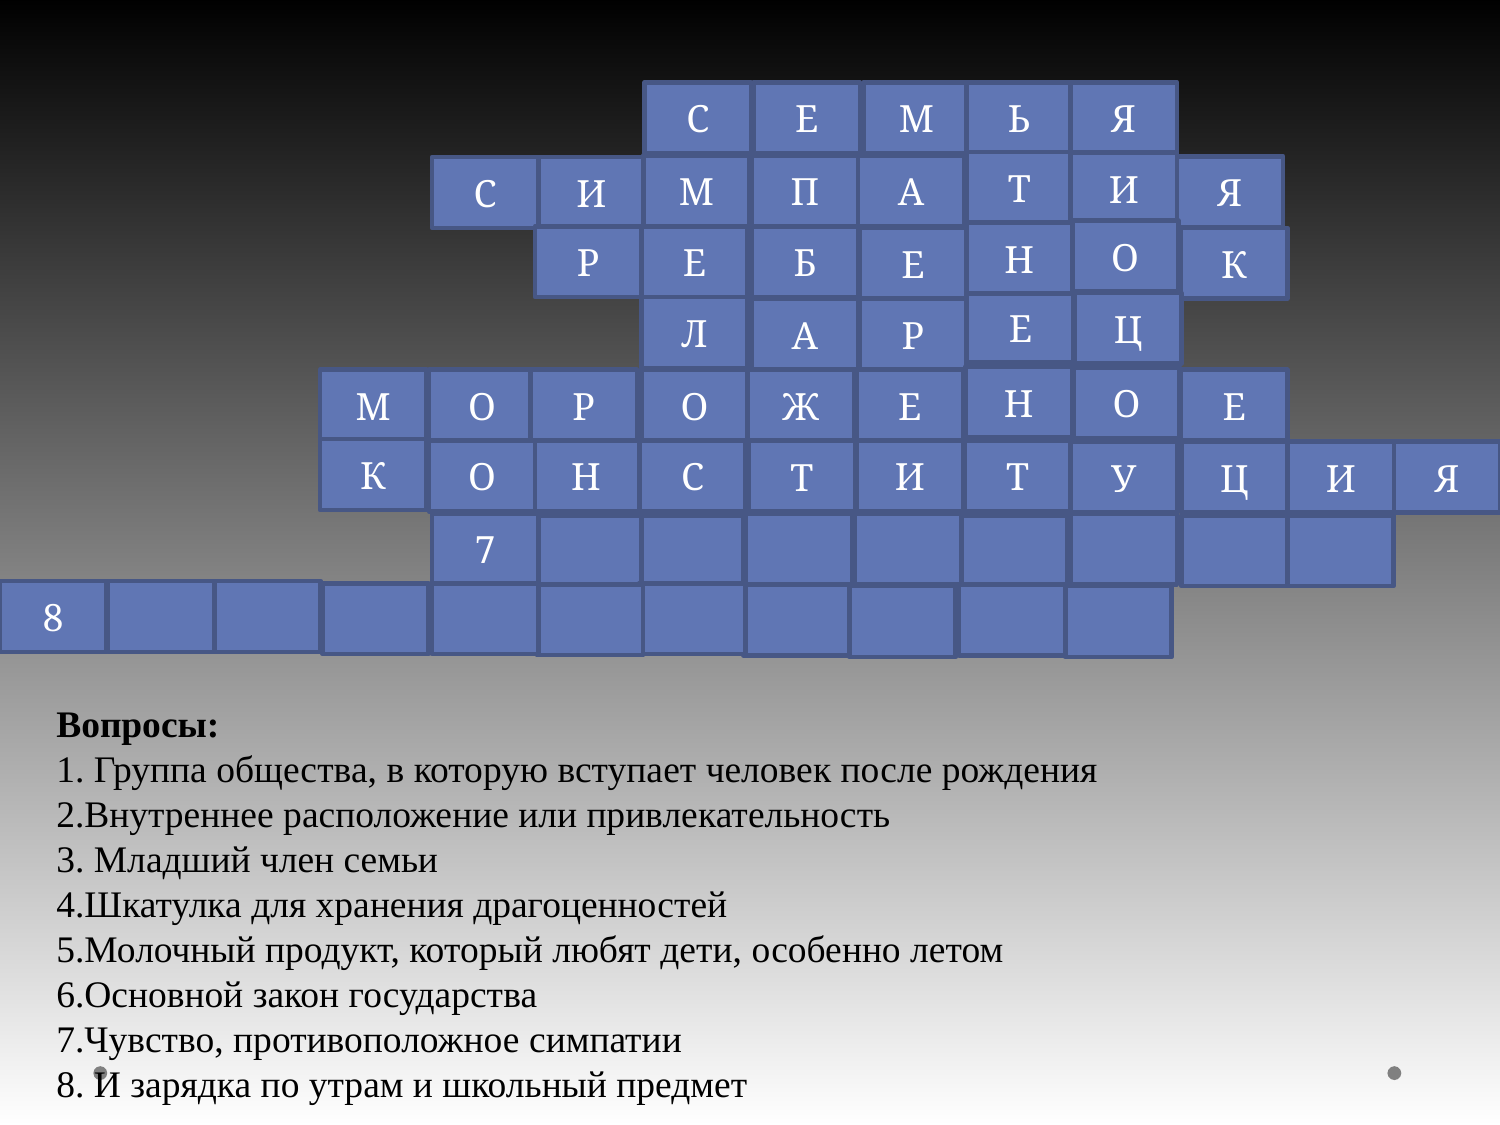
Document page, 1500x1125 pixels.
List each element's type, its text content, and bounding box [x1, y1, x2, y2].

text_box С [432, 157, 539, 228]
text_box О [428, 440, 536, 512]
text_box И [1288, 441, 1394, 513]
text_box К [320, 439, 427, 510]
text_box С [644, 82, 751, 154]
text_box Е [1180, 369, 1288, 441]
text_box Р [859, 298, 967, 370]
text_box К [1180, 227, 1288, 299]
text_box Ж [748, 369, 854, 440]
text_box Н [536, 440, 640, 512]
text_box Е [642, 226, 748, 297]
text_box Р [530, 369, 637, 440]
text_box Т [748, 440, 856, 512]
text_box И [856, 440, 963, 512]
text_box Е [967, 292, 1074, 363]
text_box О [428, 369, 530, 440]
text_box А [858, 155, 965, 227]
text_box О [641, 369, 748, 441]
text_box [1181, 515, 1394, 587]
text_box У [1070, 441, 1177, 513]
text_box 7 [432, 513, 539, 583]
text_box [432, 513, 956, 657]
text_box Н [966, 222, 1073, 294]
text_box Н [965, 366, 1072, 438]
text_box Т [966, 151, 1073, 222]
text_box Ц [1075, 292, 1182, 364]
text_box Е [856, 369, 963, 440]
text_box Ь [966, 82, 1070, 151]
text_box Е [859, 227, 967, 298]
text_box П [751, 155, 858, 226]
text_box Я [1070, 82, 1177, 152]
text_box И [1070, 152, 1177, 222]
text_box Б [751, 226, 859, 297]
text_box А [751, 298, 859, 370]
text_box Т [964, 440, 1071, 512]
text_box Л [641, 297, 748, 368]
text_box [1070, 513, 1177, 585]
text_box М [320, 369, 427, 439]
text_box Е [753, 82, 860, 154]
text_box [322, 583, 429, 654]
text_box Вопросы: 1. Группа общества, в которую вступает человек после рождения 2.Внутреннее расположение или привлекательность 3. Младший член семьи 4.Шкатулка для хранения драгоценностей 5.Молочный продукт, который любят дети, особенно летом 6.Основной закон государства 7.Чувство, противоположное симпатии 8. И зарядка по утрам и школьный предмет [41, 692, 1448, 1113]
text_box О [1072, 220, 1179, 292]
text_box Ц [1181, 441, 1288, 513]
text_box Я [1394, 441, 1500, 513]
text_box С [640, 440, 746, 512]
text_box О [1073, 367, 1180, 439]
text_box И [539, 157, 643, 226]
text_box М [643, 155, 750, 227]
text_box М [863, 82, 966, 154]
text_box Я [1177, 156, 1284, 228]
text_box [108, 581, 321, 652]
text_box [855, 513, 1172, 657]
text_box 8 [0, 581, 107, 652]
text_box Р [535, 226, 642, 297]
